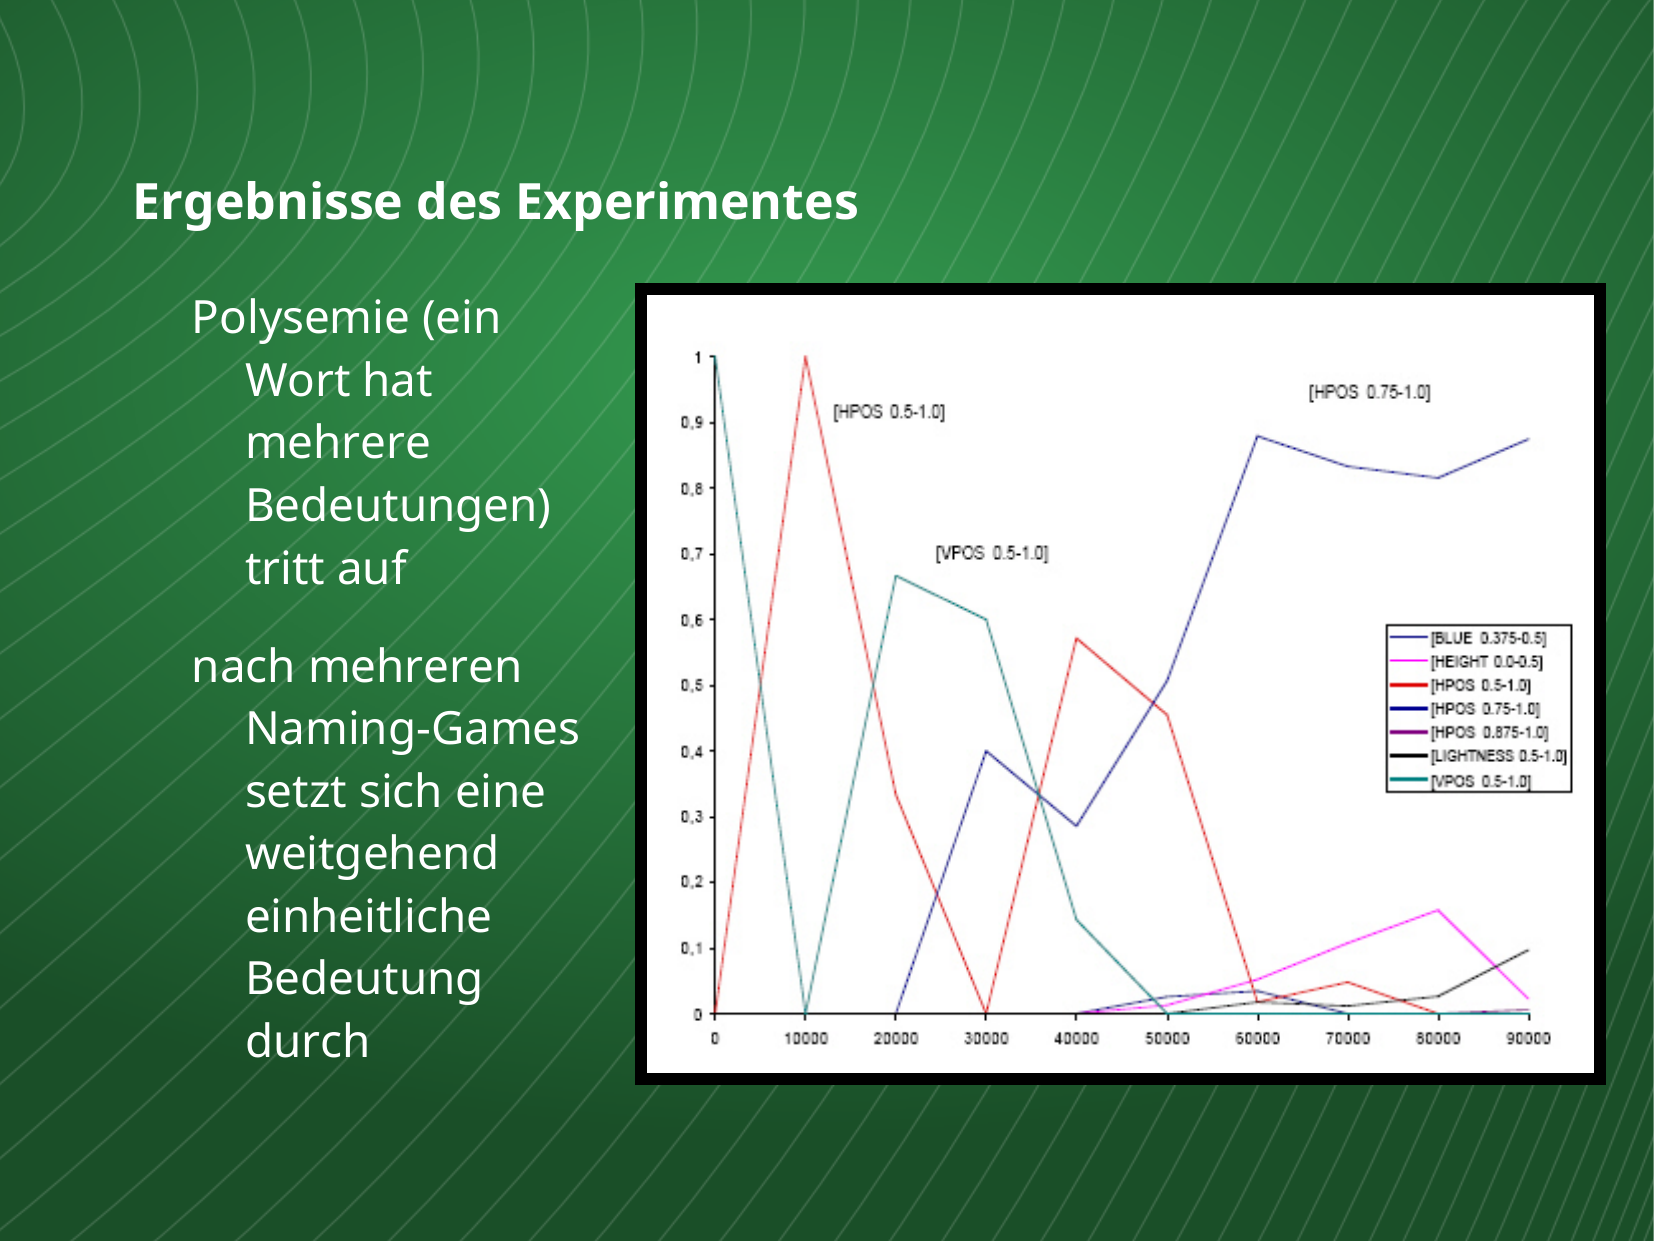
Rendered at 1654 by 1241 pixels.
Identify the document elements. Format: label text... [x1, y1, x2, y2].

text_box Ergebnisse des Experimentes [118, 158, 828, 237]
text_box Polysemie (ein Wort hat mehrere Bedeutungen) tritt auf nach mehreren Naming-Games setzt sich eine weitgehend einheitliche Bedeutung durch [177, 277, 621, 955]
picture [0, 0, 1654, 1241]
